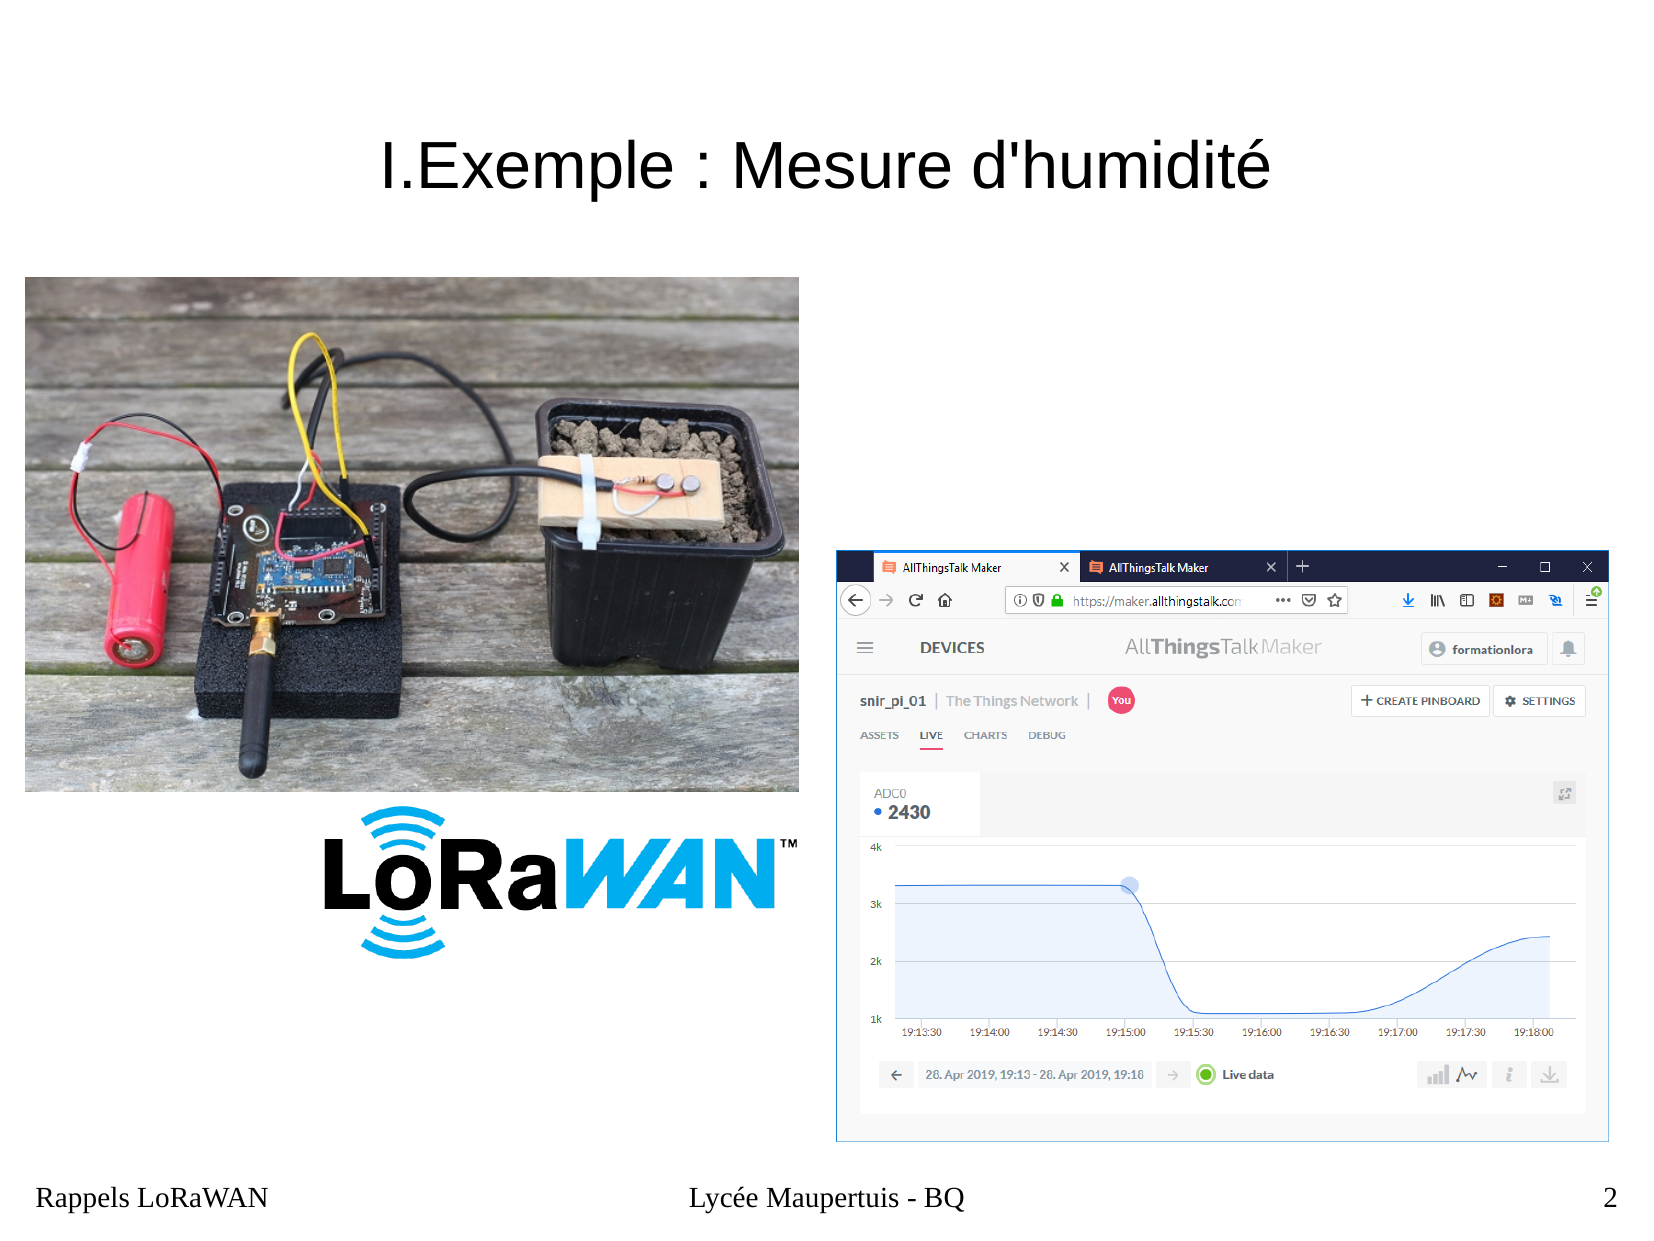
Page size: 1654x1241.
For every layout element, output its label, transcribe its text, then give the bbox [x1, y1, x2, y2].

picture [324, 806, 797, 959]
picture [25, 277, 799, 792]
picture [836, 550, 1609, 1143]
subtitle Exemple : Mesure d'humidité [35, 35, 1619, 295]
